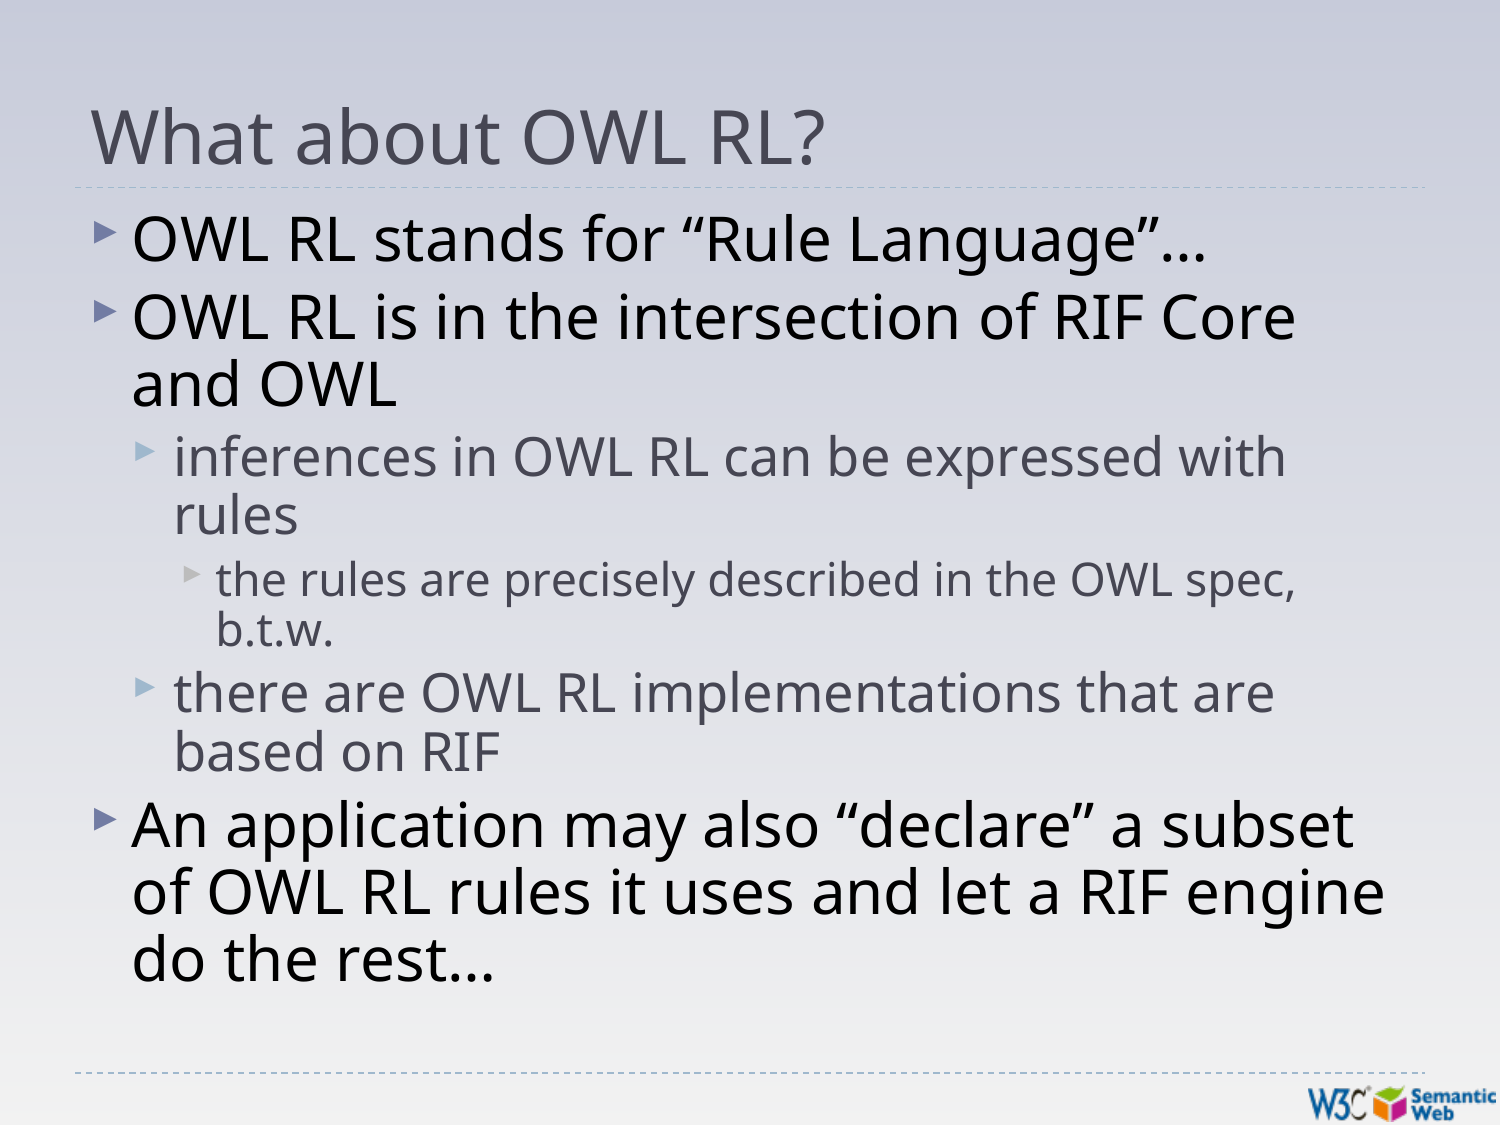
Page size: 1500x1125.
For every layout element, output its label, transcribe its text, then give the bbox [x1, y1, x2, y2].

picture [1308, 1084, 1496, 1122]
list OWL RL stands for “Rule Language”… OWL RL is in the intersection of RIF Core and OWL inferences in OWL RL can be expressed with rules the rules are precisely described in the OWL spec, b.t.w. there are OWL RL implementations that are based on RIF An application may also “declare” a subset of OWL RL rules it uses and let a RIF engine do the rest… [75, 200, 1426, 1010]
title What about OWL RL? [75, 24, 1426, 188]
